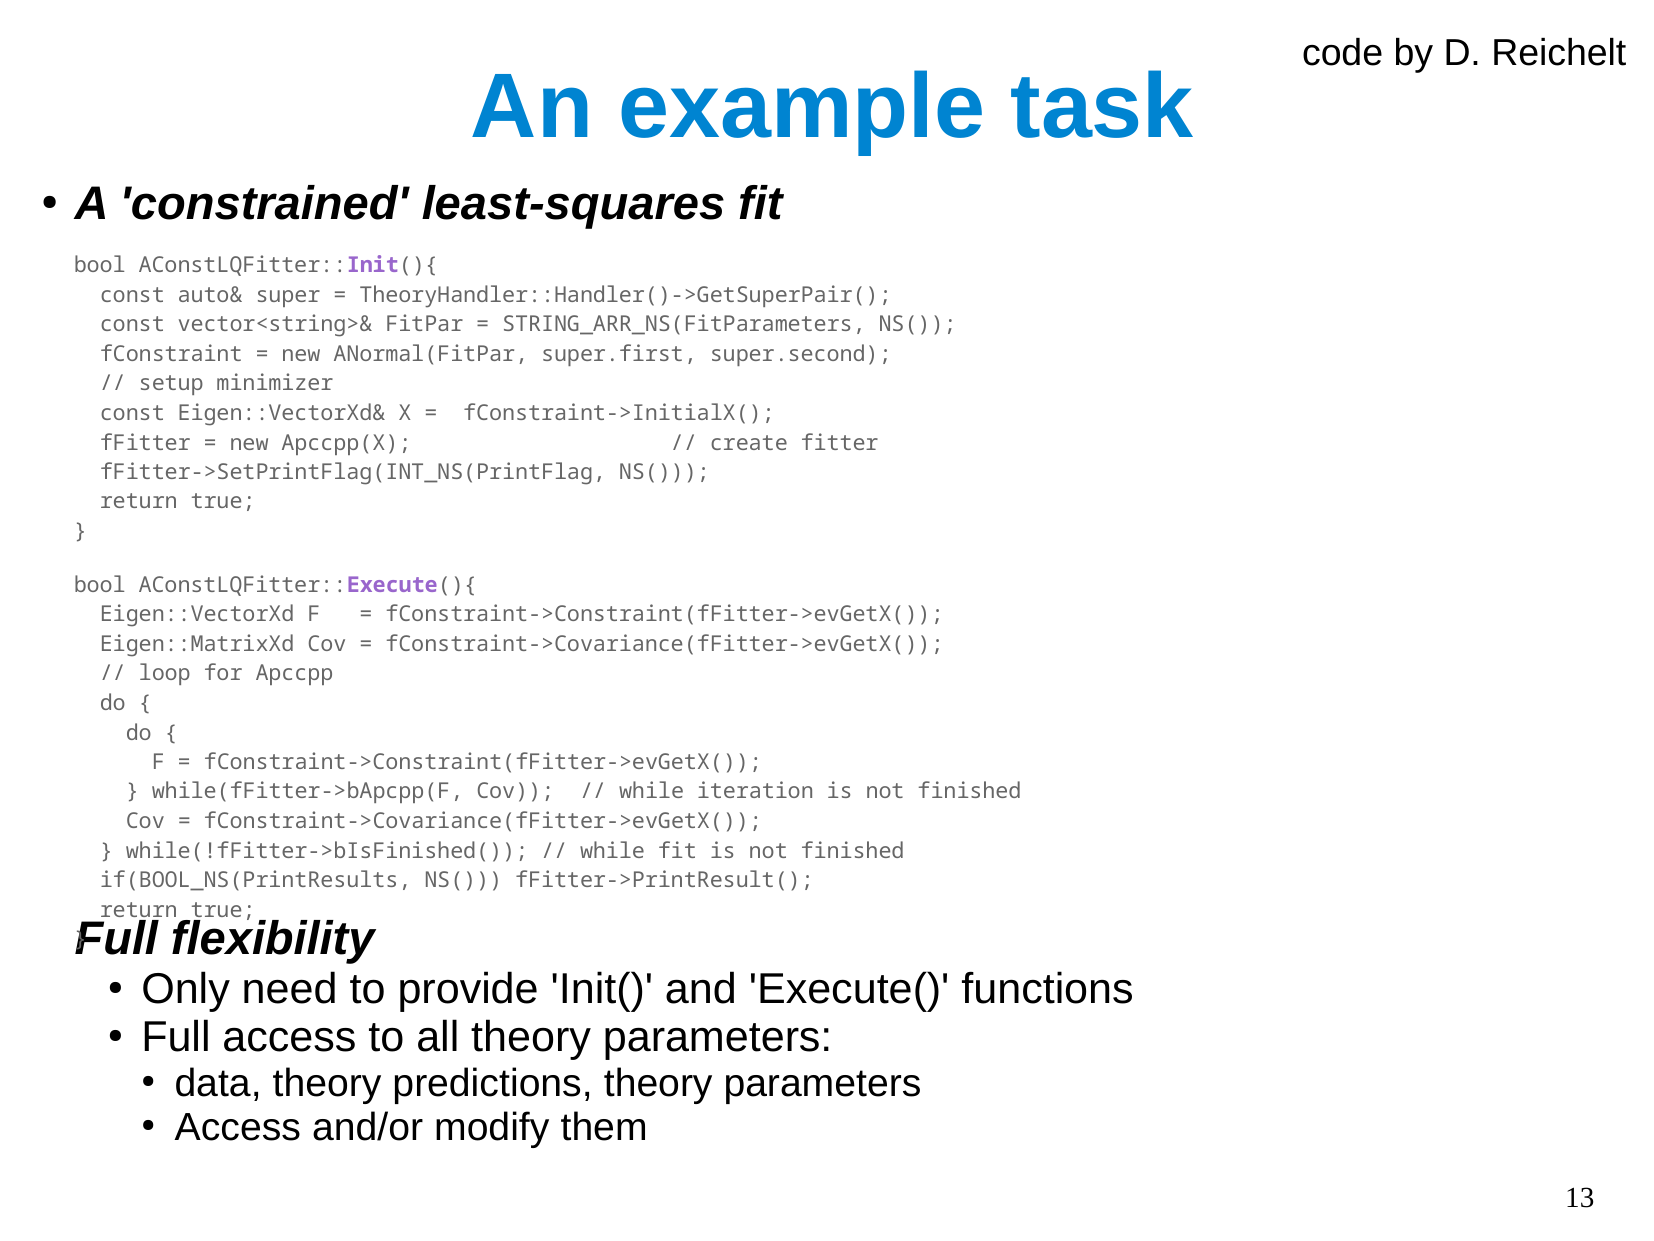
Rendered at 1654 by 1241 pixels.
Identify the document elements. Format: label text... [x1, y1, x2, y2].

text_box bool AConstLQFitter::Init(){ const auto& super = TheoryHandler::Handler()->GetSuperPair(); const vector<string>& FitPar = STRING_ARR_NS(FitParameters, NS()); fConstraint = new ANormal(FitPar, super.first, super.second); // setup minimizer const Eigen::VectorXd& X = fConstraint->InitialX(); fFitter = new Apccpp(X); // create fitter fFitter->SetPrintFlag(INT_NS(PrintFlag, NS())); return true; } bool AConstLQFitter::Execute(){ Eigen::VectorXd F = fConstraint->Constraint(fFitter->evGetX()); Eigen::MatrixXd Cov = fConstraint->Covariance(fFitter->evGetX()); // loop for Apccpp do { do { F = fConstraint->Constraint(fFitter->evGetX()); } while(fFitter->bApcpp(F, Cov)); // while iteration is not finished Cov = fConstraint->Covariance(fFitter->evGetX()); } while(!fFitter->bIsFinished()); // while fit is not finished if(BOOL_NS(PrintResults, NS())) fFitter->PrintResult(); return true; } [59, 242, 1347, 893]
text_box code by D. Reichelt [1287, 23, 1642, 81]
title An example task [70, 35, 1595, 178]
list A 'constrained' least-squares fit Full flexibility Only need to provide 'Init()' and 'Execute()' functions Full access to all theory parameters: data, theory predictions, theory parameters Access and/or modify them [41, 177, 1589, 1158]
